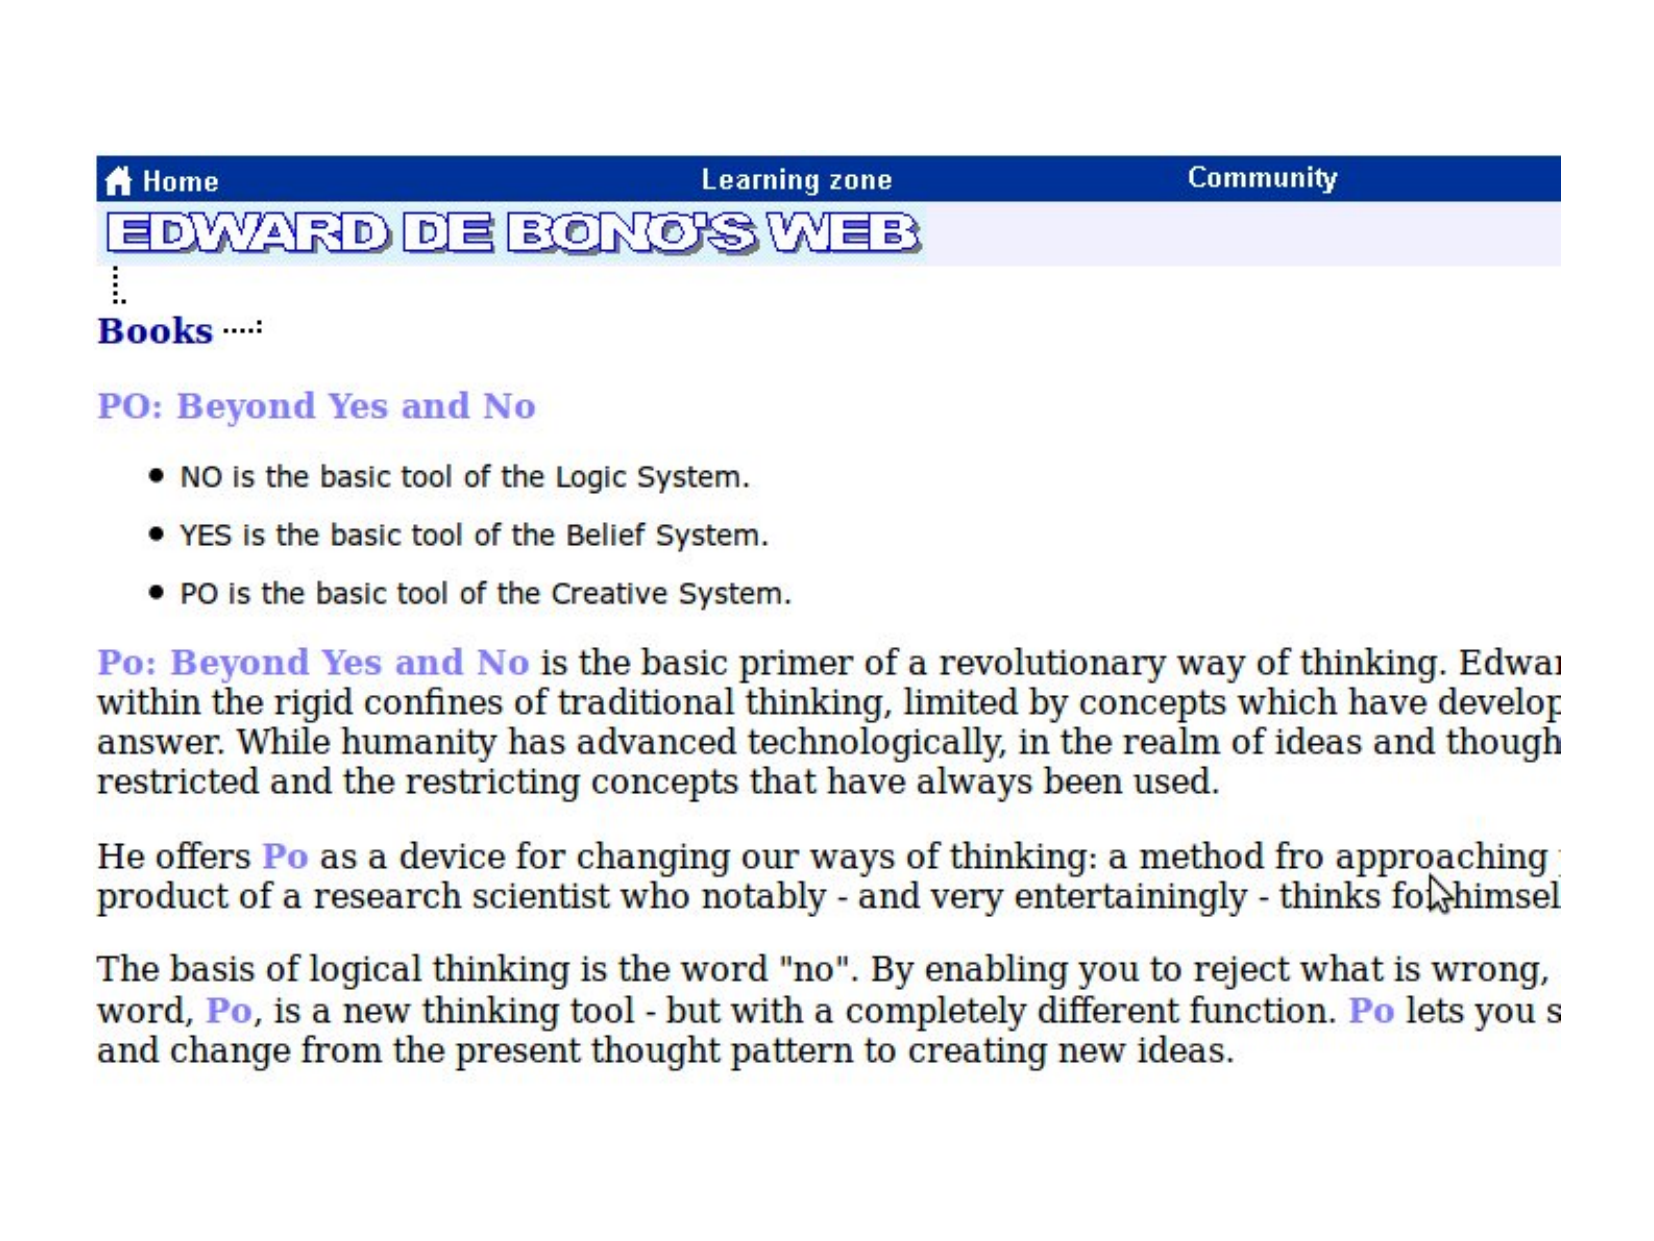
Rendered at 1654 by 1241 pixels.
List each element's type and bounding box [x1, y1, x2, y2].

picture [93, 150, 1561, 1090]
